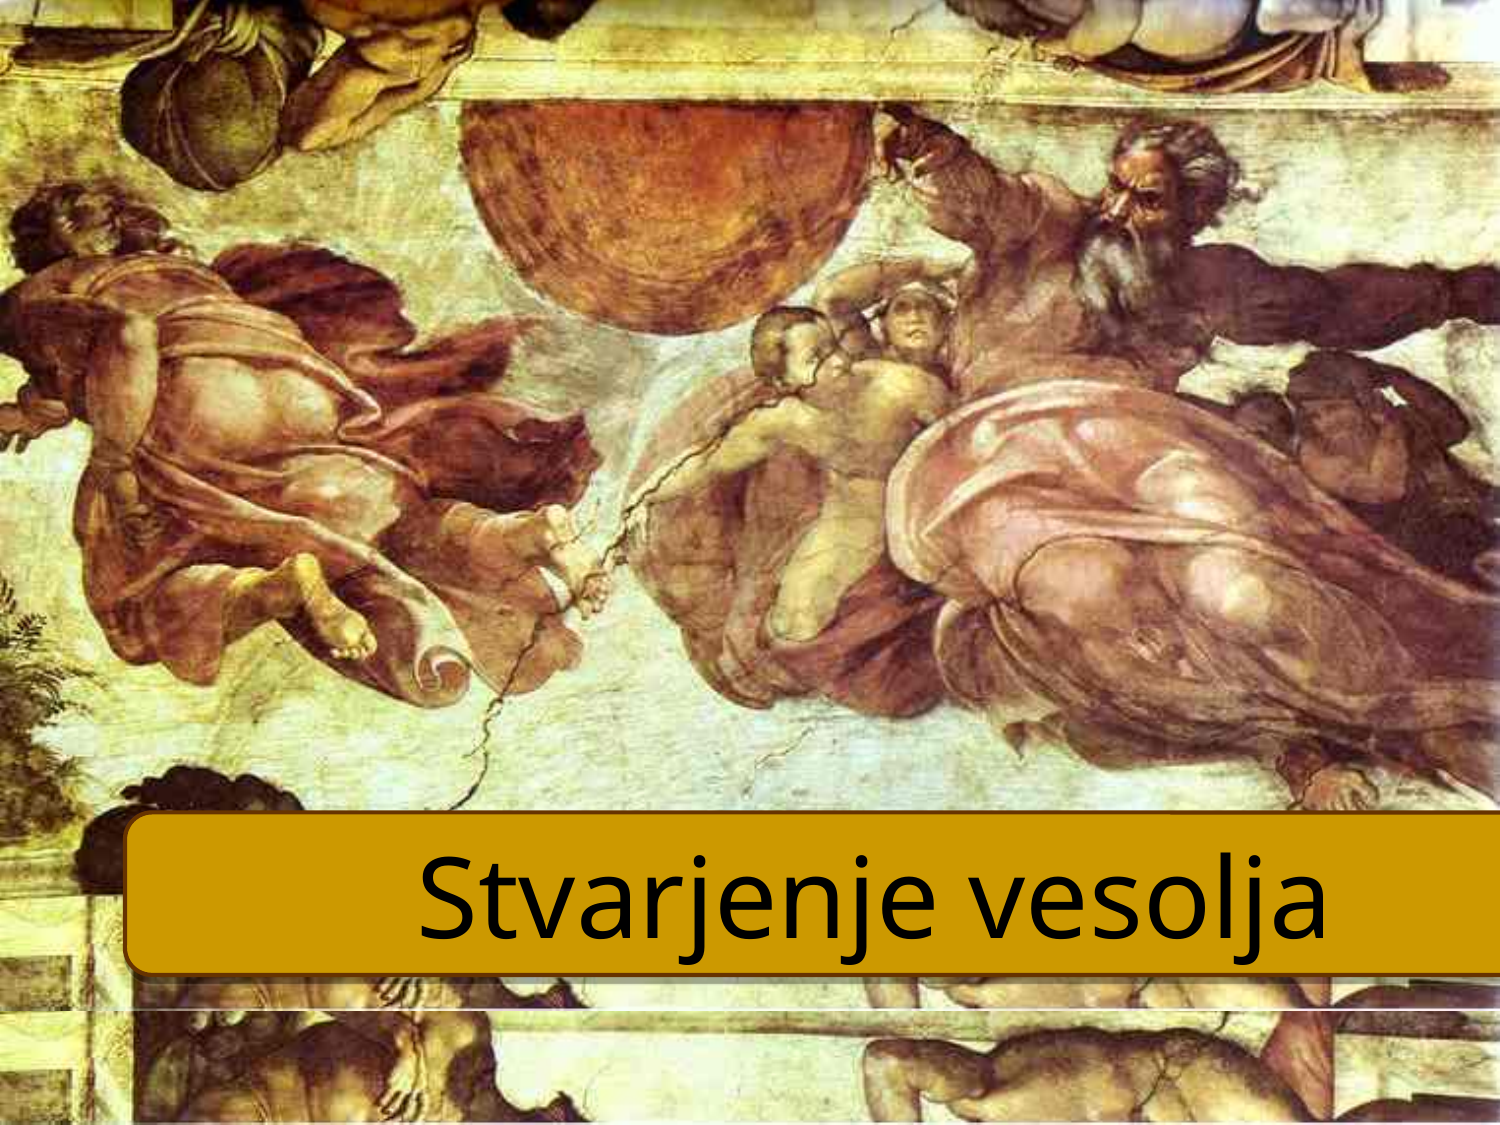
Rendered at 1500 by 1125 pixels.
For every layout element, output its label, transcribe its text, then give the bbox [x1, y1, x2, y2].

picture [0, 0, 1500, 1125]
text_box Stvarjenje vesolja [124, 812, 1500, 975]
